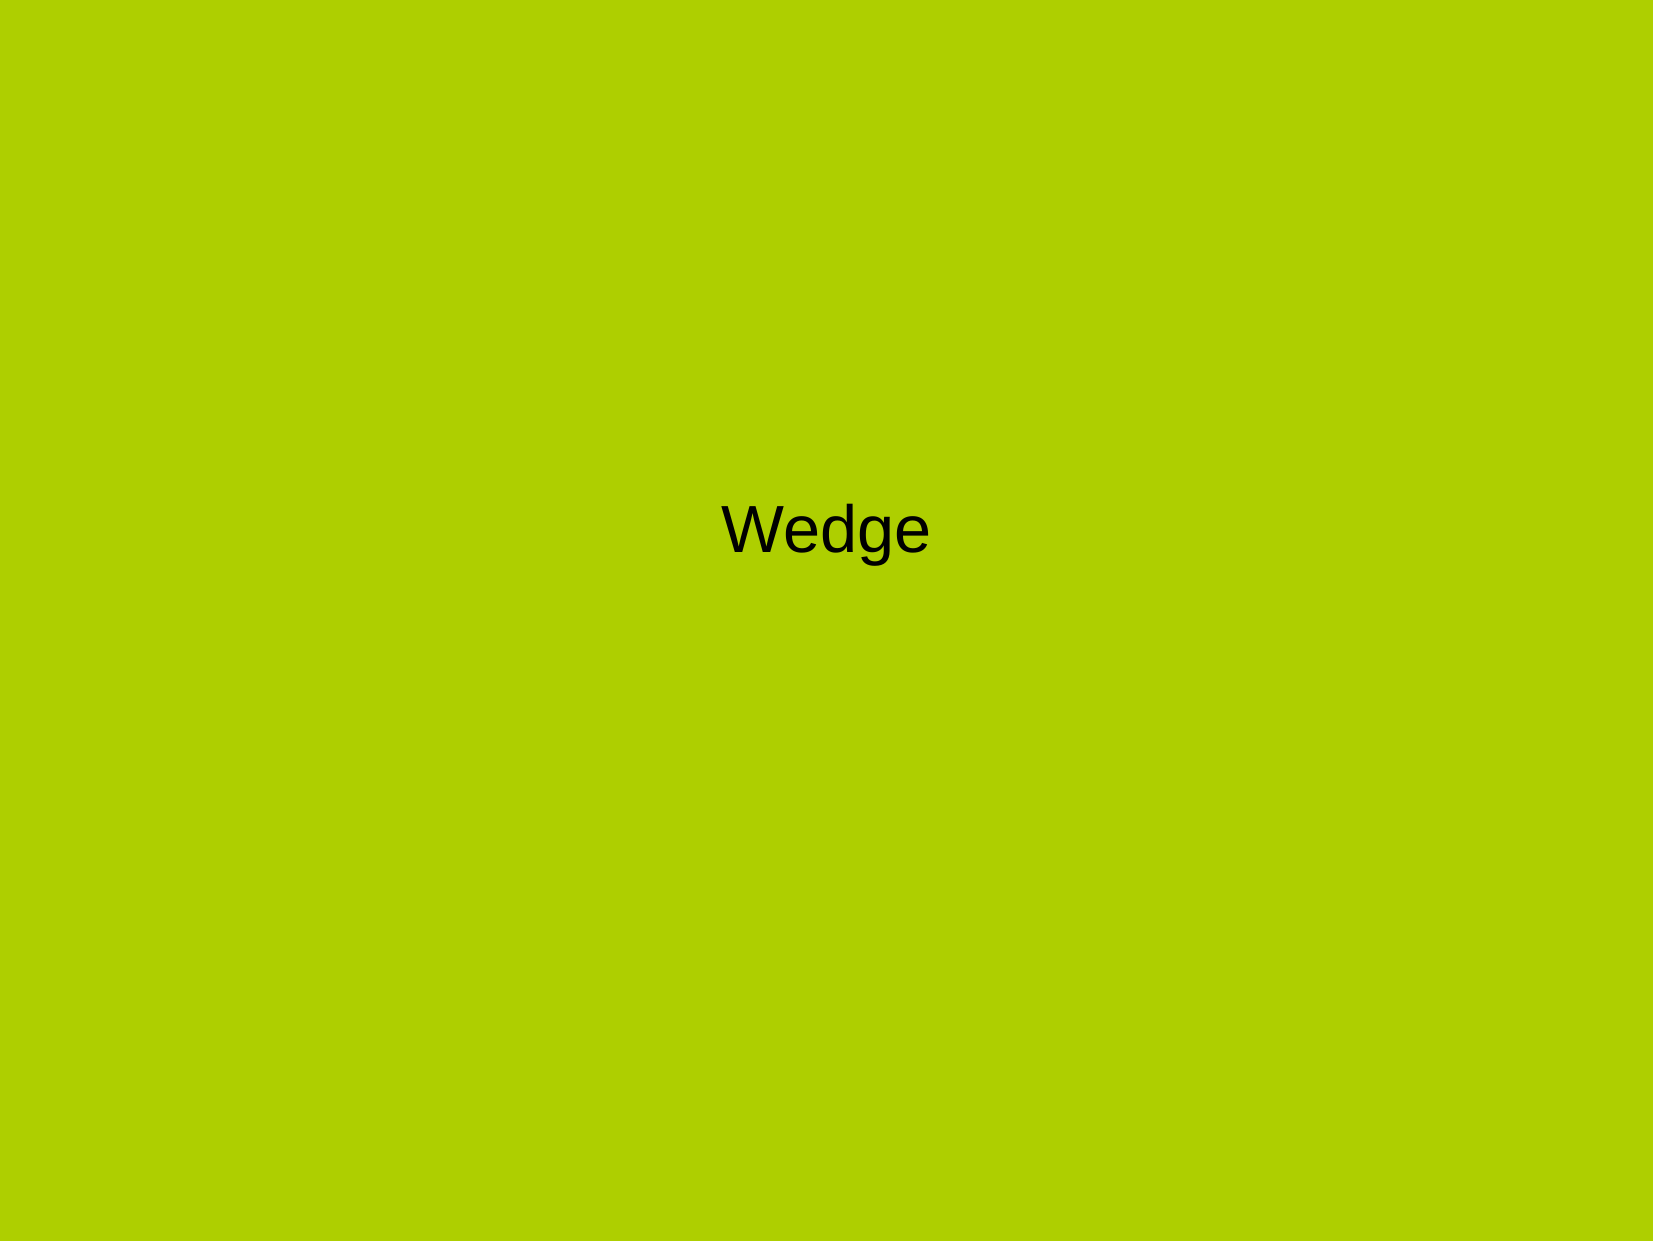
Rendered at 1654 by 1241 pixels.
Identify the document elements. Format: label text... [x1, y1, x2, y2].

subtitle Wedge [82, 49, 1571, 1010]
